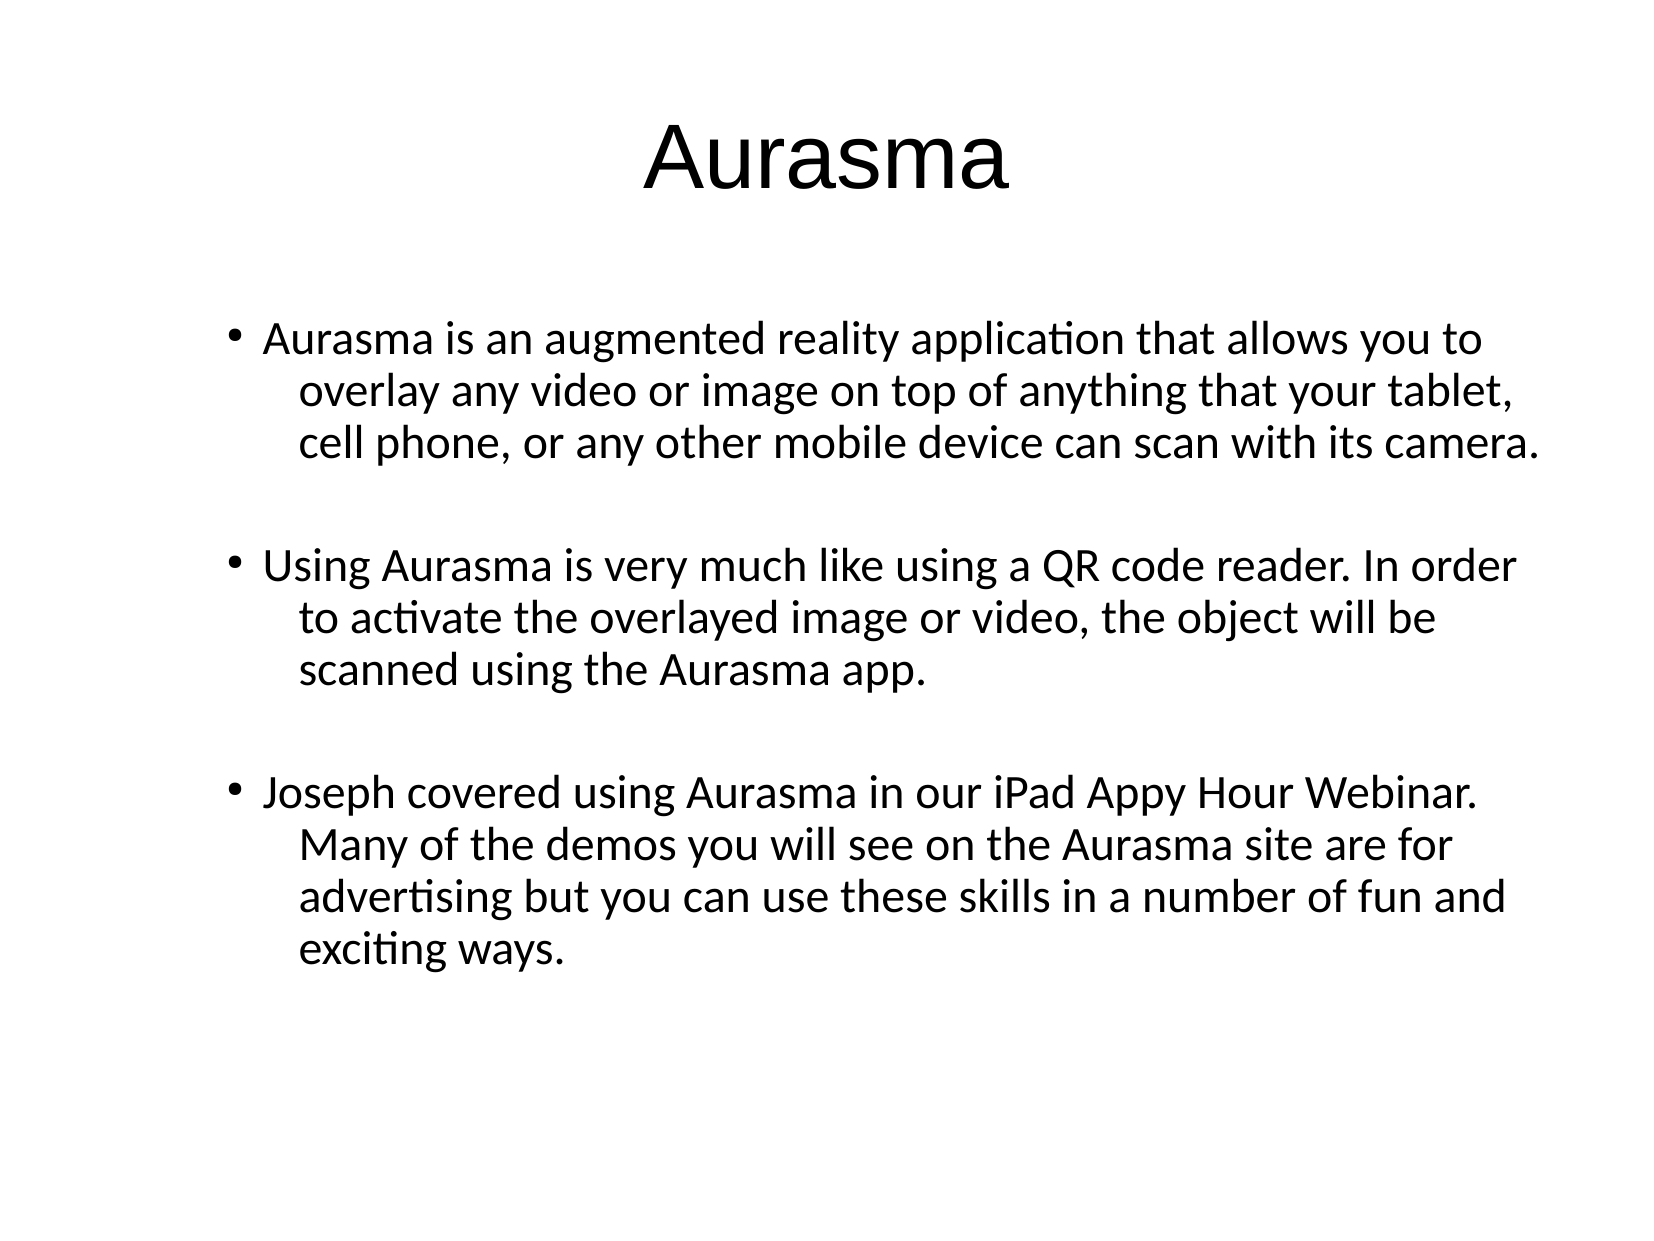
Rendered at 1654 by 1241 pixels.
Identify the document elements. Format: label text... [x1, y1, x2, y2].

title Aurasma [82, 49, 1571, 254]
list Aurasma is an augmented reality application that allows you to overlay any video or image on top of anything that your tablet, cell phone, or any other mobile device can scan with its camera. Using Aurasma is very much like using a QR code reader. In order to activate the overlayed image or video, the object will be scanned using the Aurasma app. Joseph covered using Aurasma in our iPad Appy Hour Webinar. Many of the demos you will see on the Aurasma site are for advertising but you can use these skills in a number of fun and exciting ways. [82, 313, 1571, 1010]
